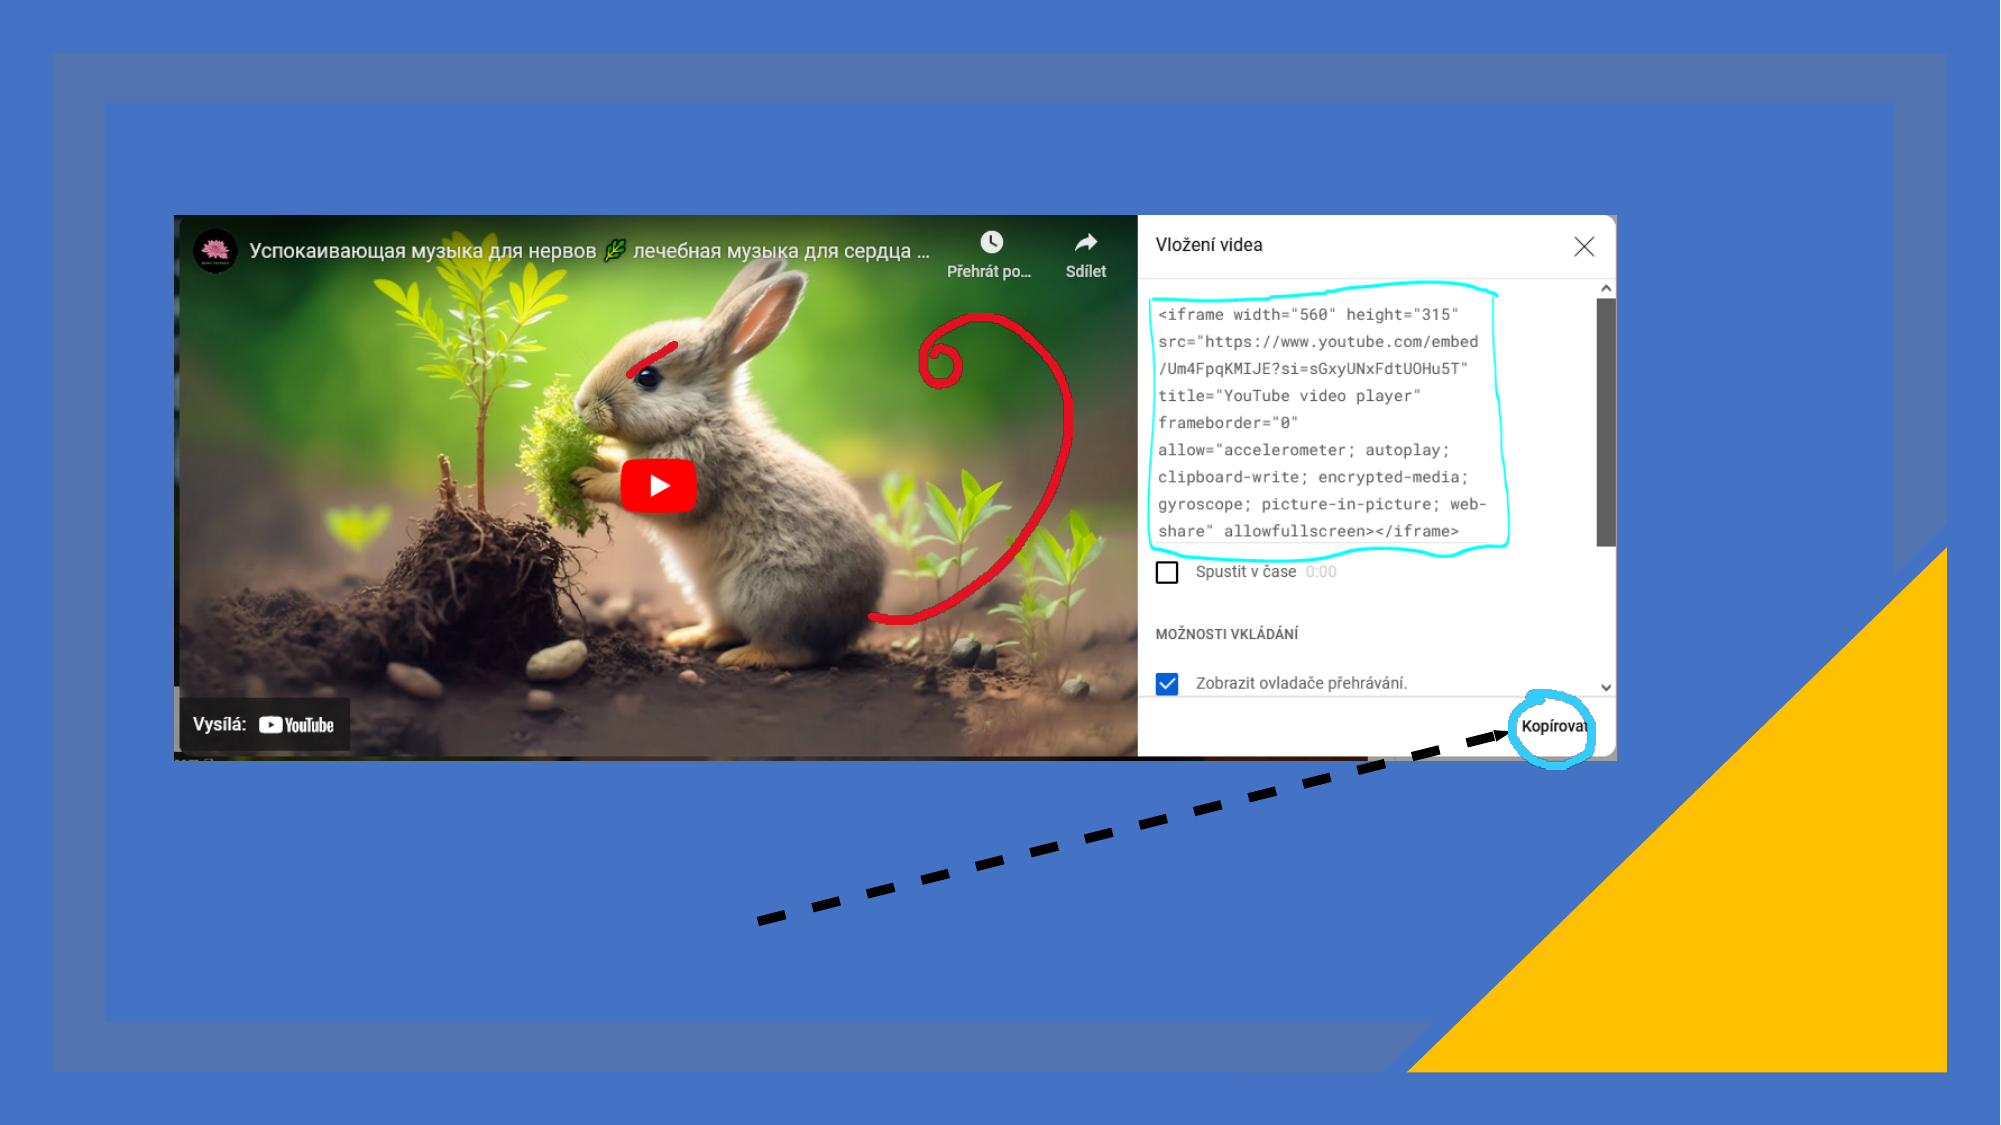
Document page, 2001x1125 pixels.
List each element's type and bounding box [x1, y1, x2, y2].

text_box [0, 0, 2000, 1125]
picture [174, 215, 1617, 770]
